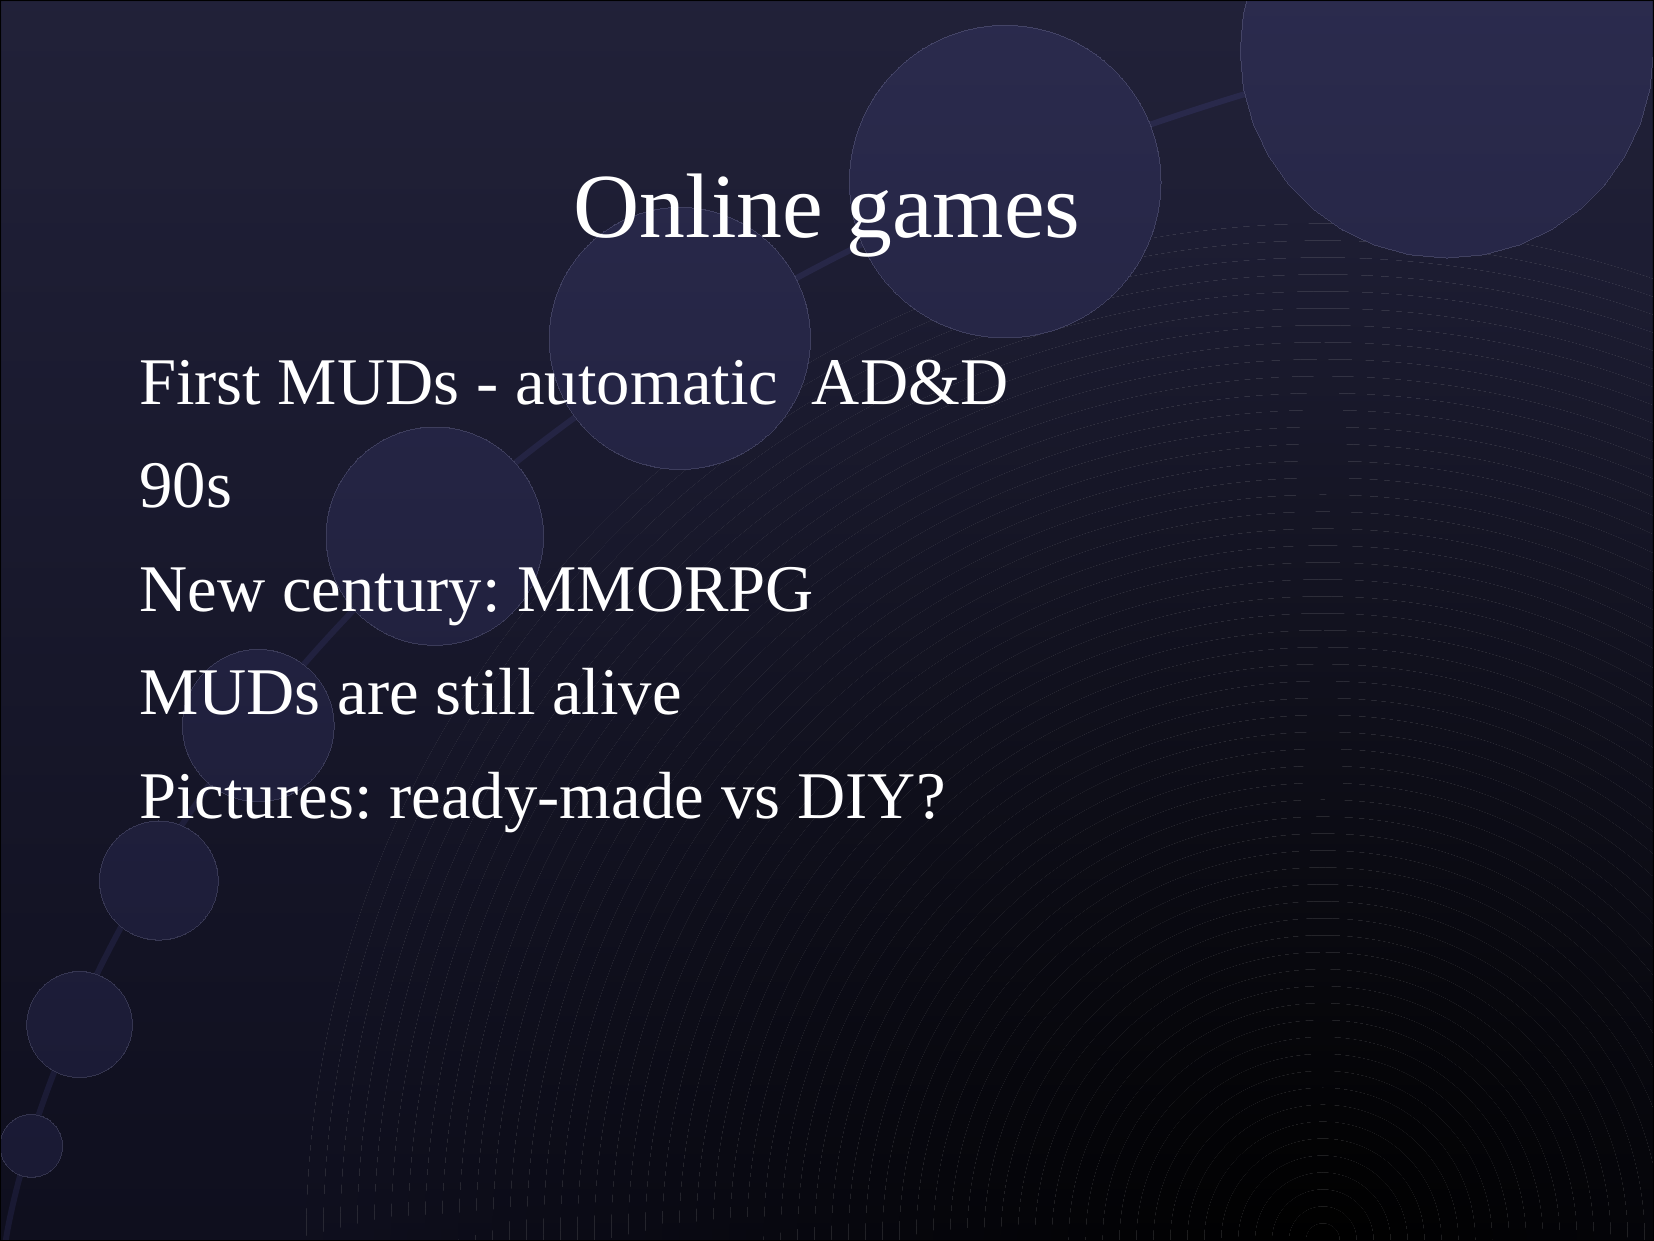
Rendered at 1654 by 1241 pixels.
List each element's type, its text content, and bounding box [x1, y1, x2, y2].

title Online games [121, 102, 1534, 311]
list First MUDs - automatic AD&D 90s New century: MMORPG MUDs are still alive Pictures: ready-made vs DIY? [121, 344, 1534, 1127]
